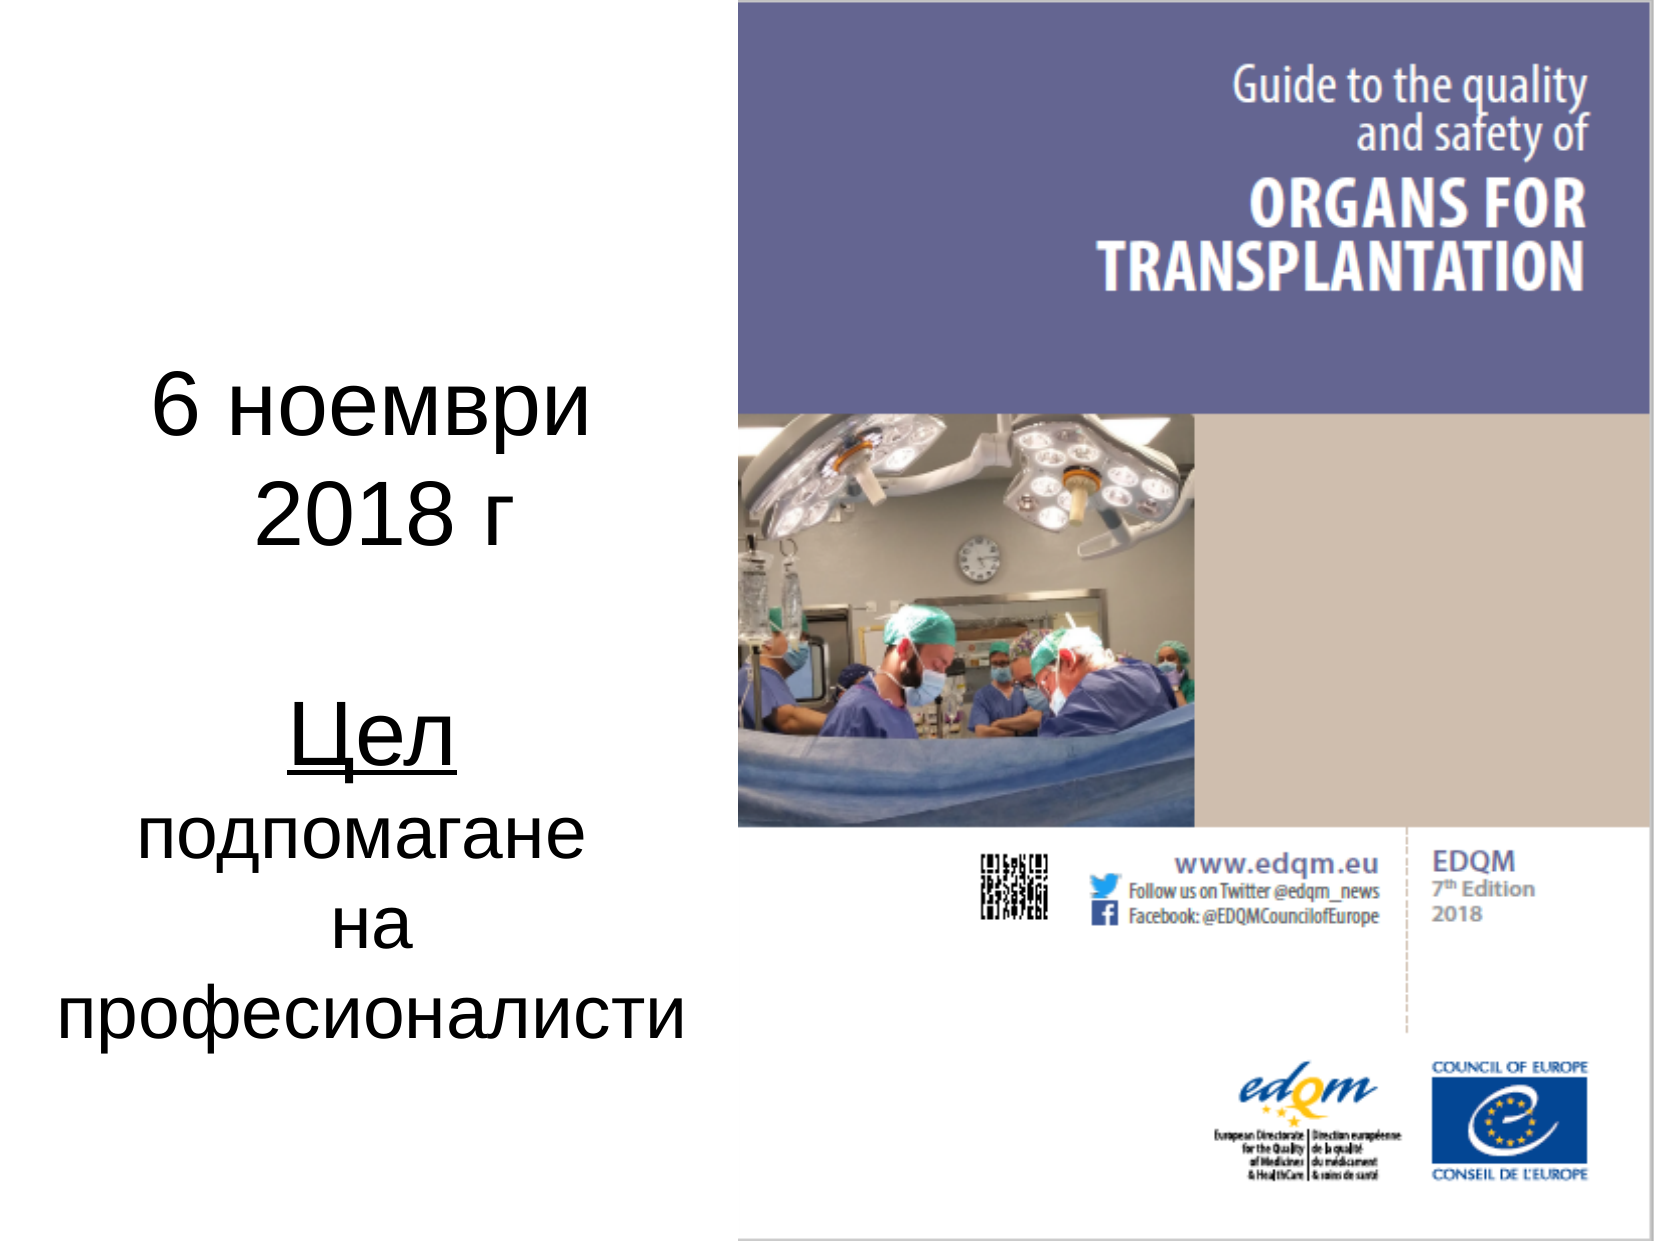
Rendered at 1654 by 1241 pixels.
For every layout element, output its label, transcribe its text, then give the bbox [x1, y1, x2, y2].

picture [738, 0, 1654, 1241]
title 6 ноември 2018 г Цел подпомагане на професионалисти [35, 343, 709, 1109]
